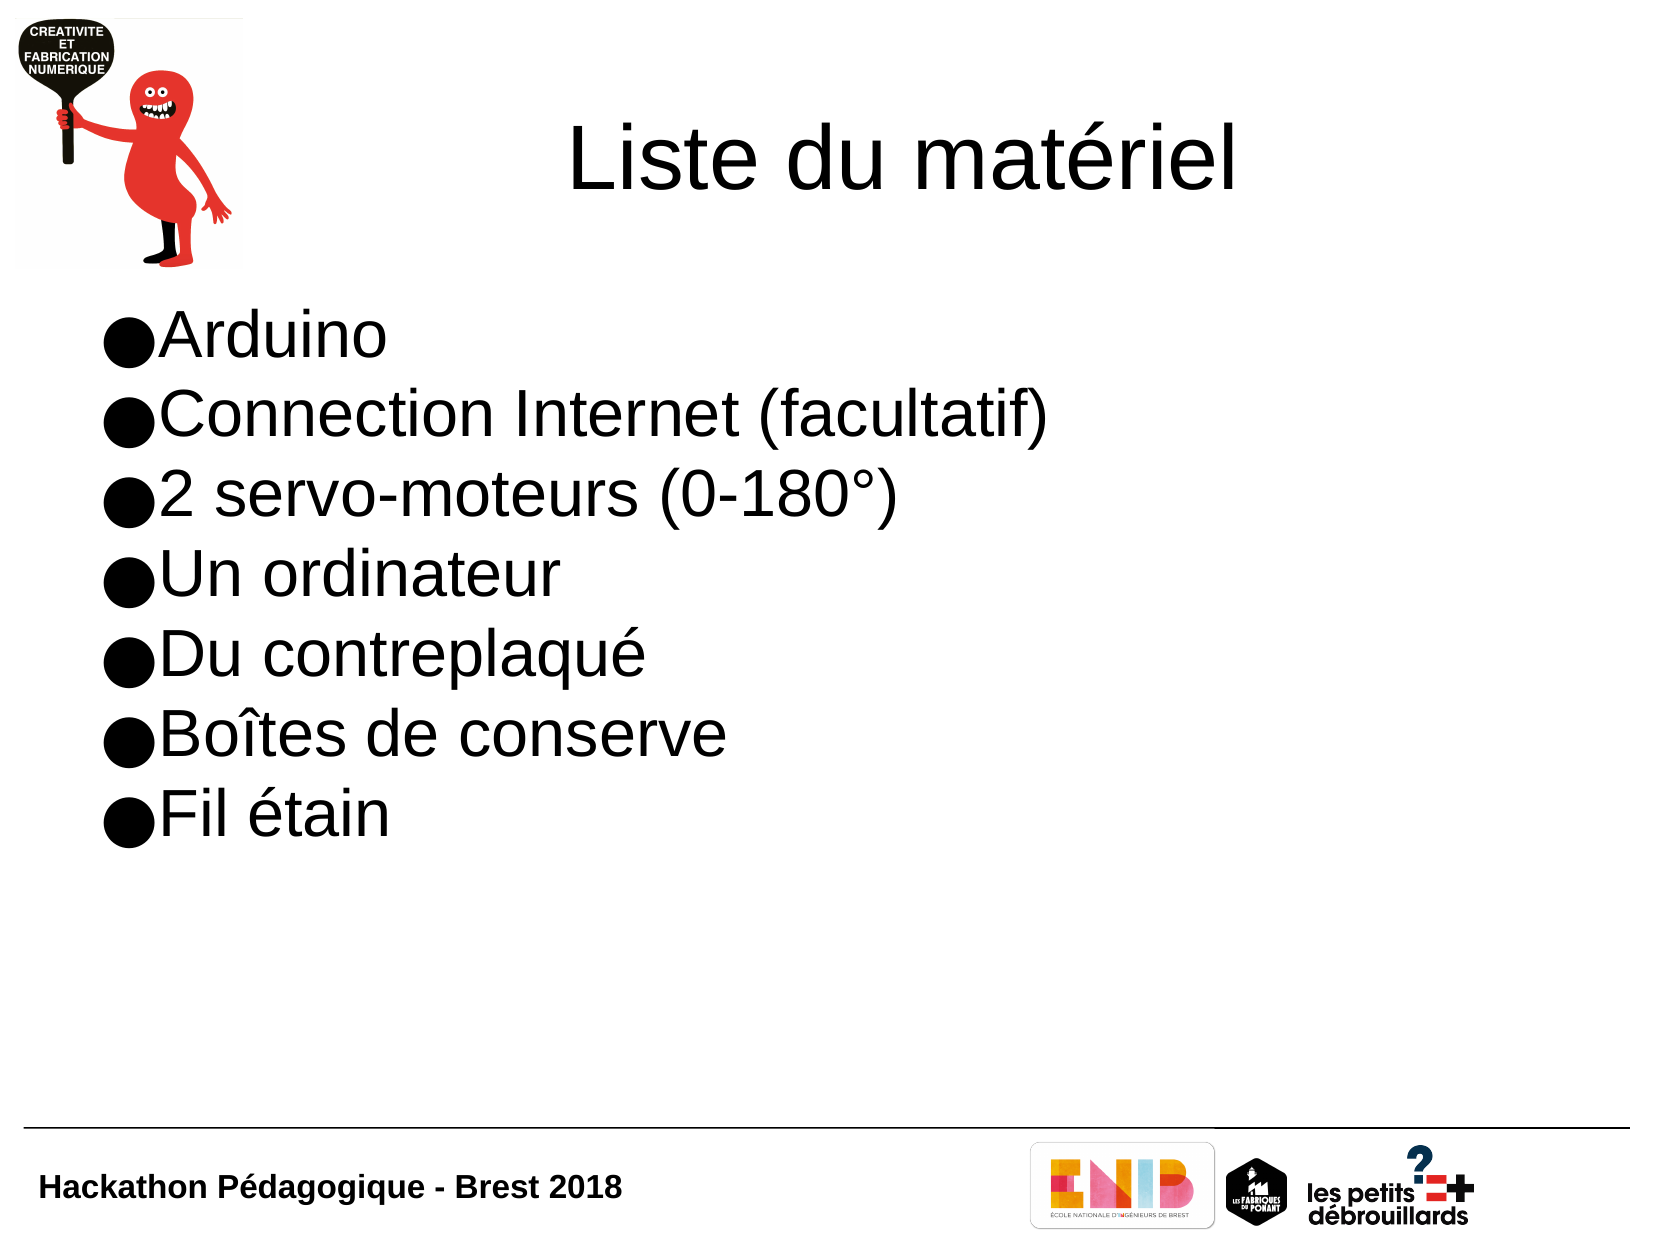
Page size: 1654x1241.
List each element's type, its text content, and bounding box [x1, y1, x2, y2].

picture [15, 18, 243, 269]
text_box Arduino Connection Internet (facultatif) 2 servo-moteurs (0-180°) Un ordinateur Du contreplaqué Boîtes de conserve Fil étain [82, 290, 1571, 1109]
text_box Hackathon Pédagogique - Brest 2018 [23, 1157, 945, 1212]
picture [1308, 1145, 1474, 1225]
text_box Liste du matériel [236, 49, 1571, 257]
picture [1015, 1127, 1287, 1241]
